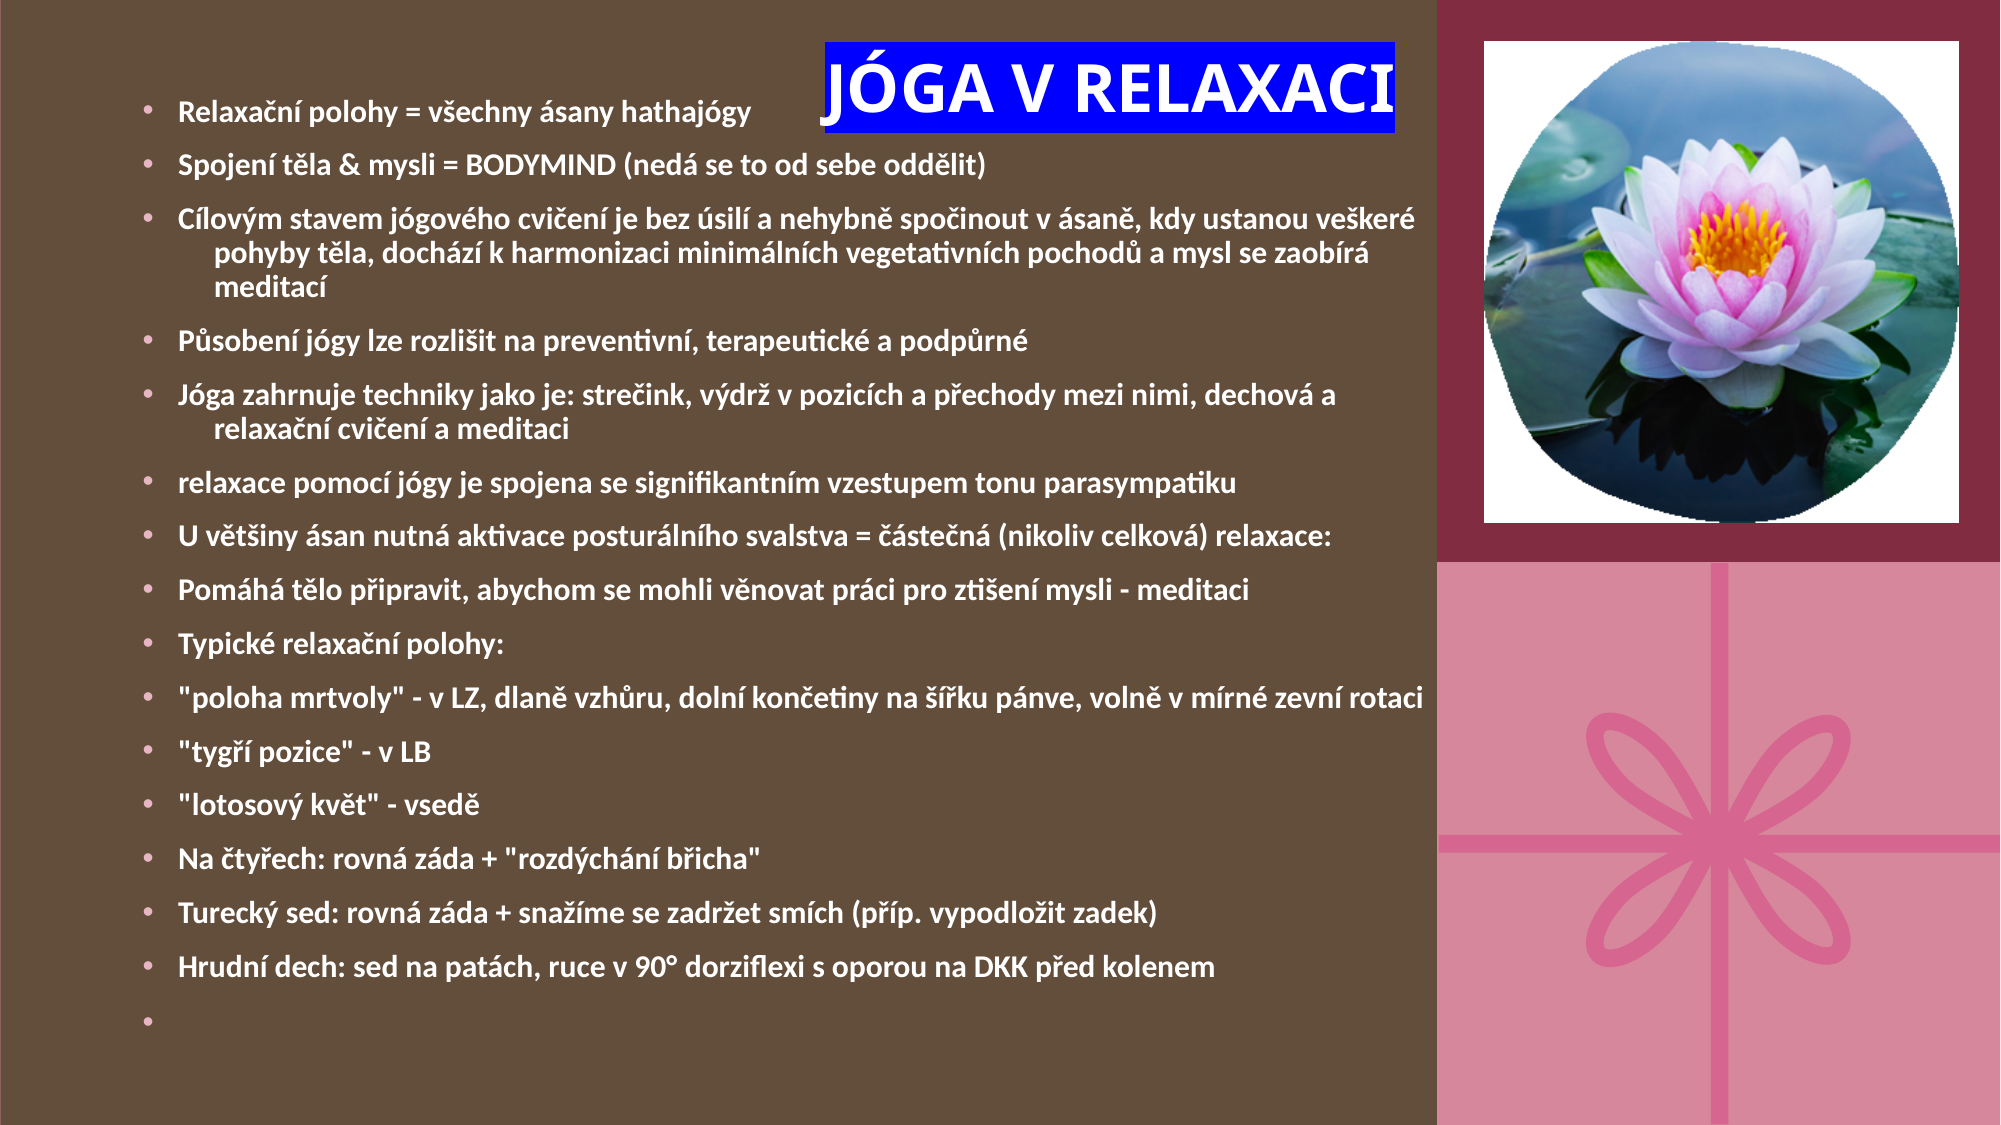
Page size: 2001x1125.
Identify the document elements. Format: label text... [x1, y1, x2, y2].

picture [1484, 41, 1959, 523]
title JÓGA V RELAXACI [810, 43, 1437, 87]
picture [1438, 562, 2000, 1125]
text_box [0, 0, 2000, 1125]
list Relaxační polohy = všechny ásany hathajógy Spojení těla & mysli = BODYMIND (nedá se to od sebe oddělit) Cílovým stavem jógového cvičení je bez úsilí a nehybně spočinout v ásaně, kdy ustanou veškeré pohyby těla, dochází k harmonizaci minimálních vegetativních pochodů a mysl se zaobírá meditací Působení jógy lze rozlišit na preventivní, terapeutické a podpůrné Jóga zahrnuje techniky jako je: strečink, výdrž v pozicích a přechody mezi nimi, dechová a relaxační cvičení a meditaci relaxace pomocí jógy je spojena se signifikantním vzestupem tonu parasympatiku U většiny ásan nutná aktivace posturálního svalstva = částečná (nikoliv celková) relaxace: Pomáhá tělo připravit, abychom se mohli věnovat práci pro ztišení mysli - meditaci Typické relaxační polohy: "poloha mrtvoly" - v LZ, dlaně vzhůru, dolní končetiny na šířku pánve, volně v mírné zevní rotaci "tygří pozice" - v LB "lotosový květ" - vsedě Na čtyřech: rovná záda + "rozdýchání břicha" Turecký sed: rovná záda + snažíme se zadržet smích (příp. vypodložit zadek) Hrudní dech: sed na patách, ruce v 90° dorziflexi s oporou na DKK před kolenem [127, 87, 1437, 1036]
